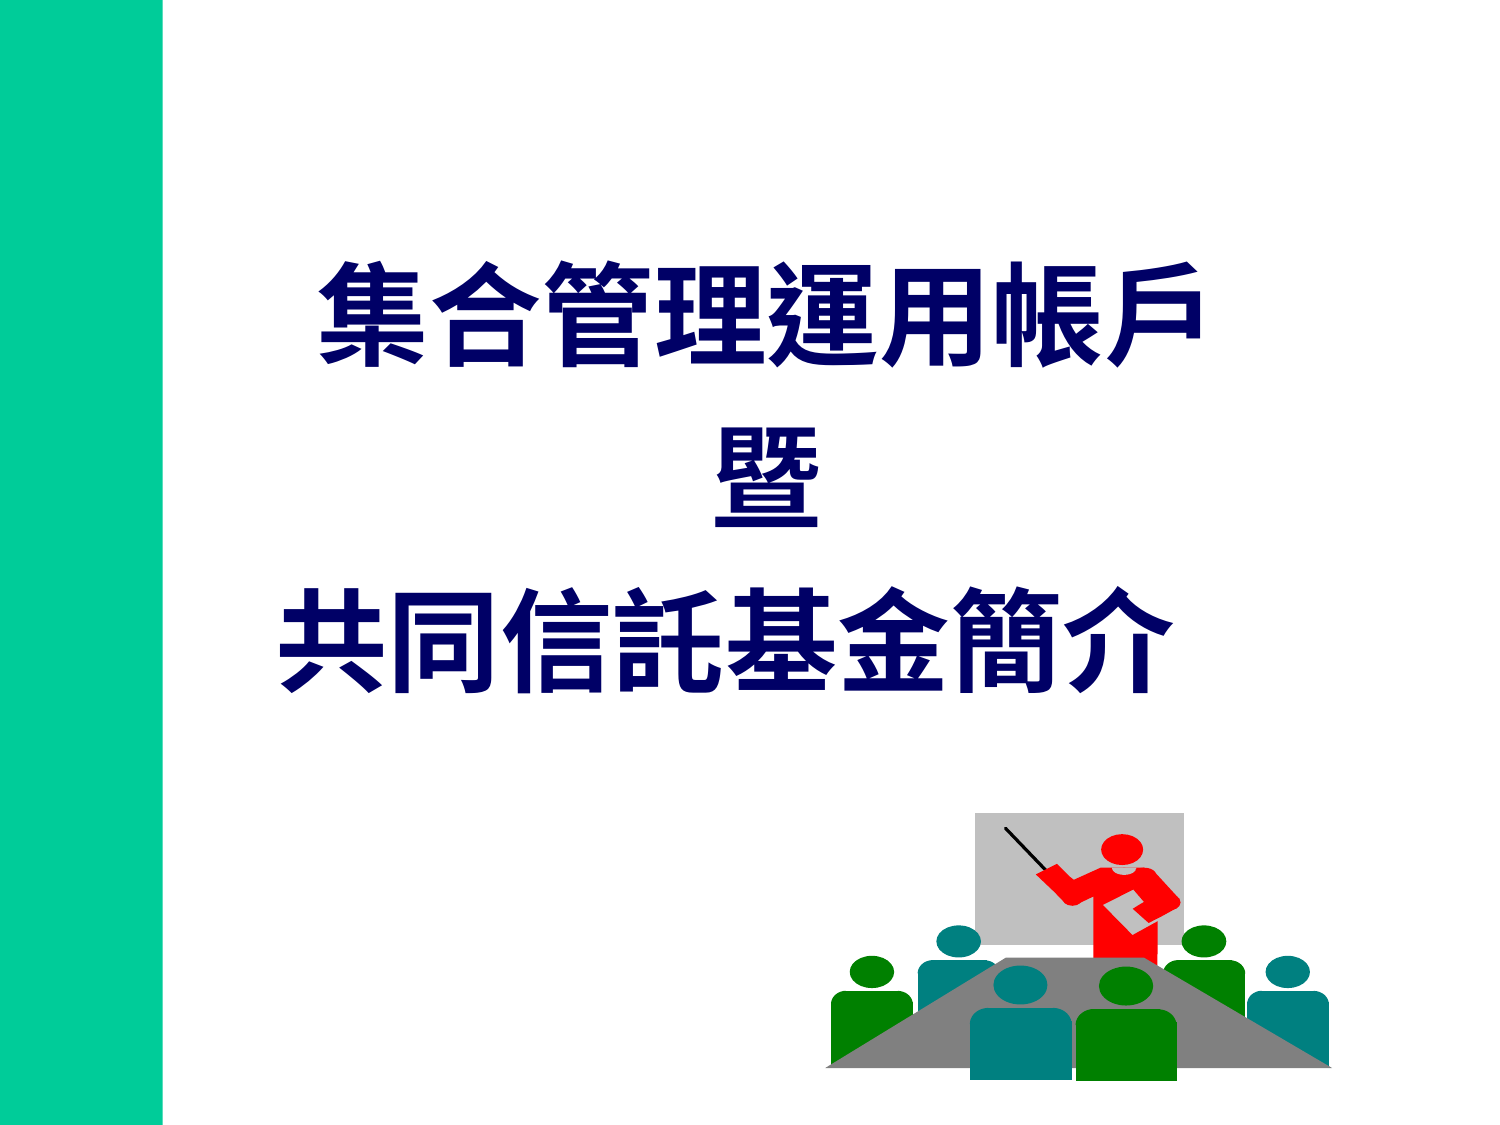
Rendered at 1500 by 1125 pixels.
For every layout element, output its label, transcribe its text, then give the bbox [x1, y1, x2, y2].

text_box 集合管理運用帳戶 暨 共同信託基金簡介 [163, 237, 1338, 1000]
picture [825, 812, 1333, 1082]
